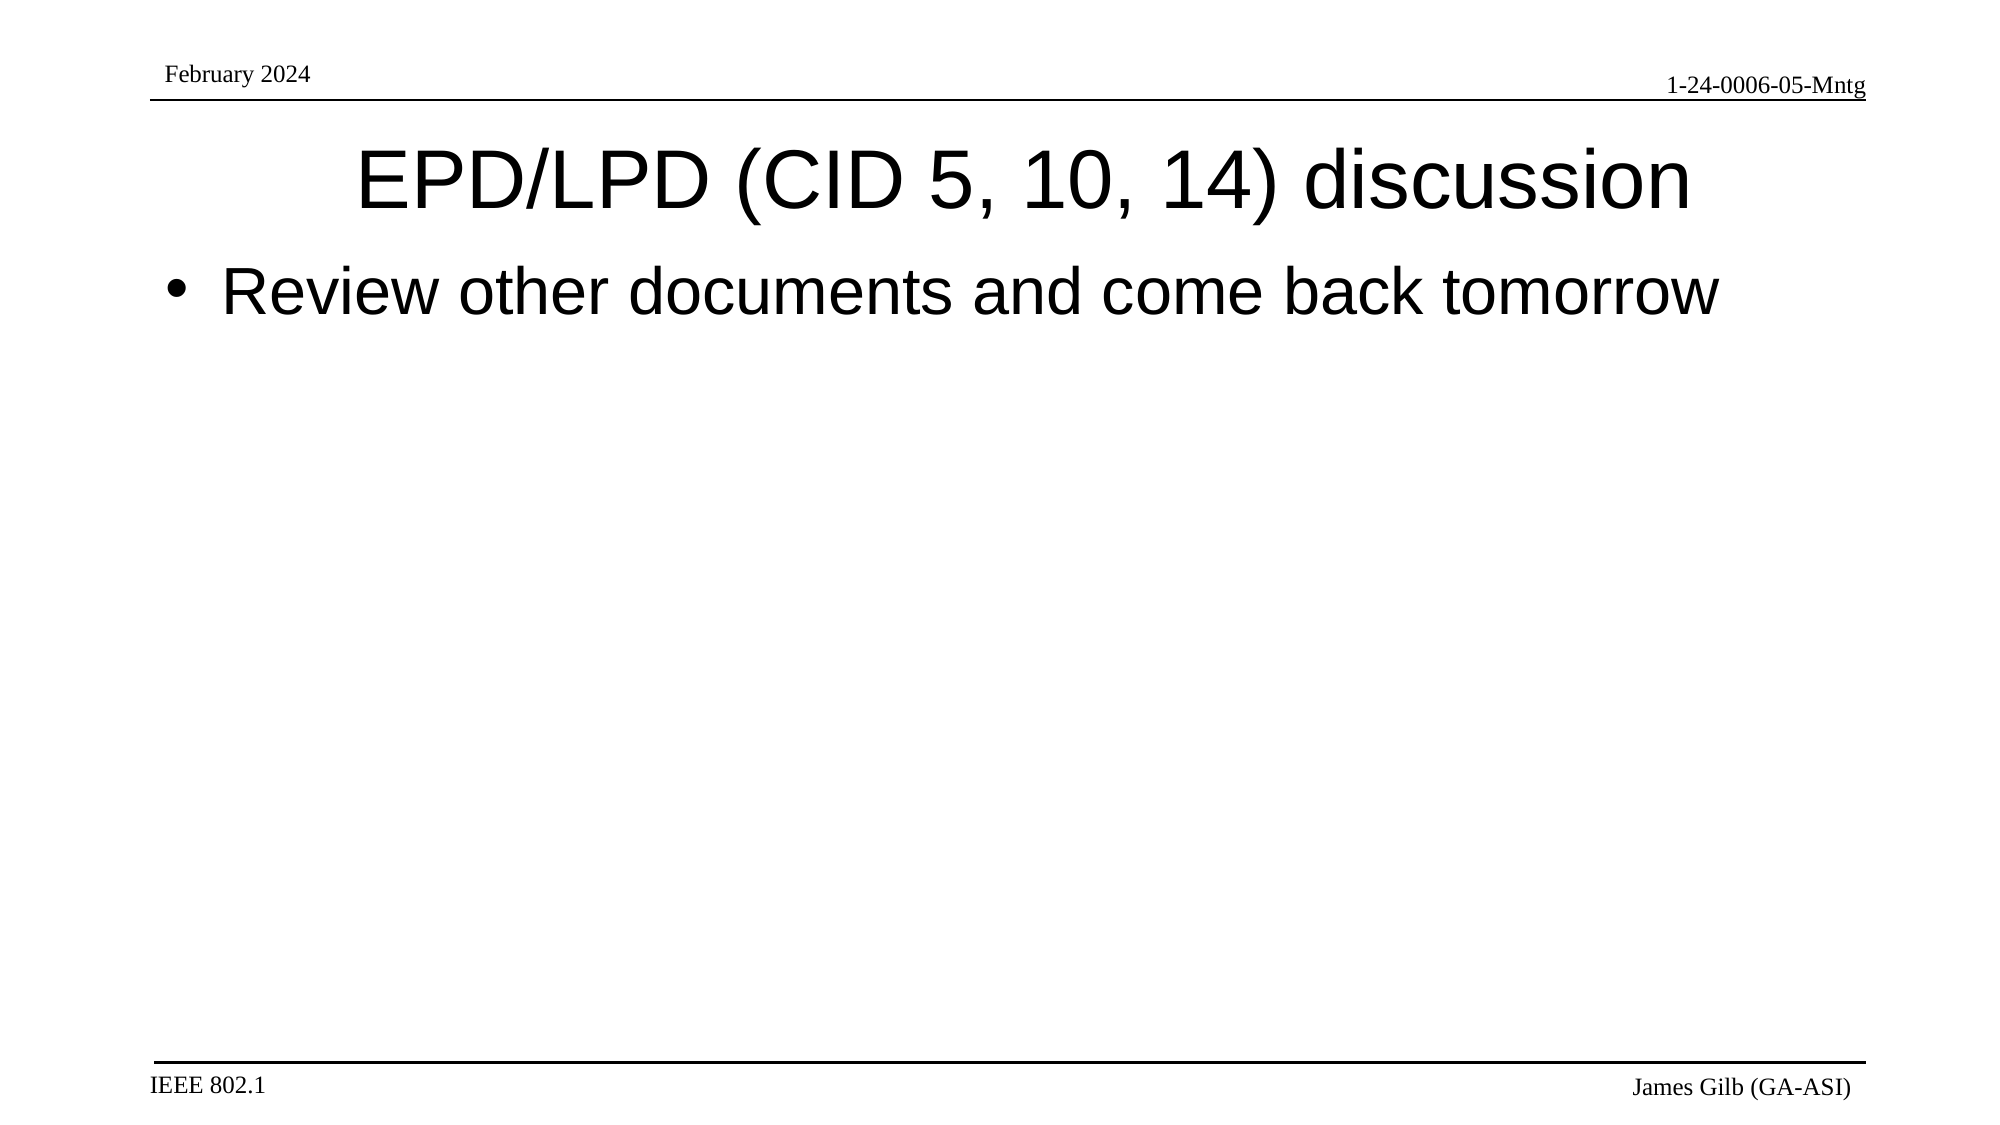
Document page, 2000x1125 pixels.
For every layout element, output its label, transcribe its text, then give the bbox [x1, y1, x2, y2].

title EPD/LPD (CID 5, 10, 14) discussion [149, 112, 1900, 238]
list Review other documents and come back tomorrow [149, 239, 1900, 1051]
